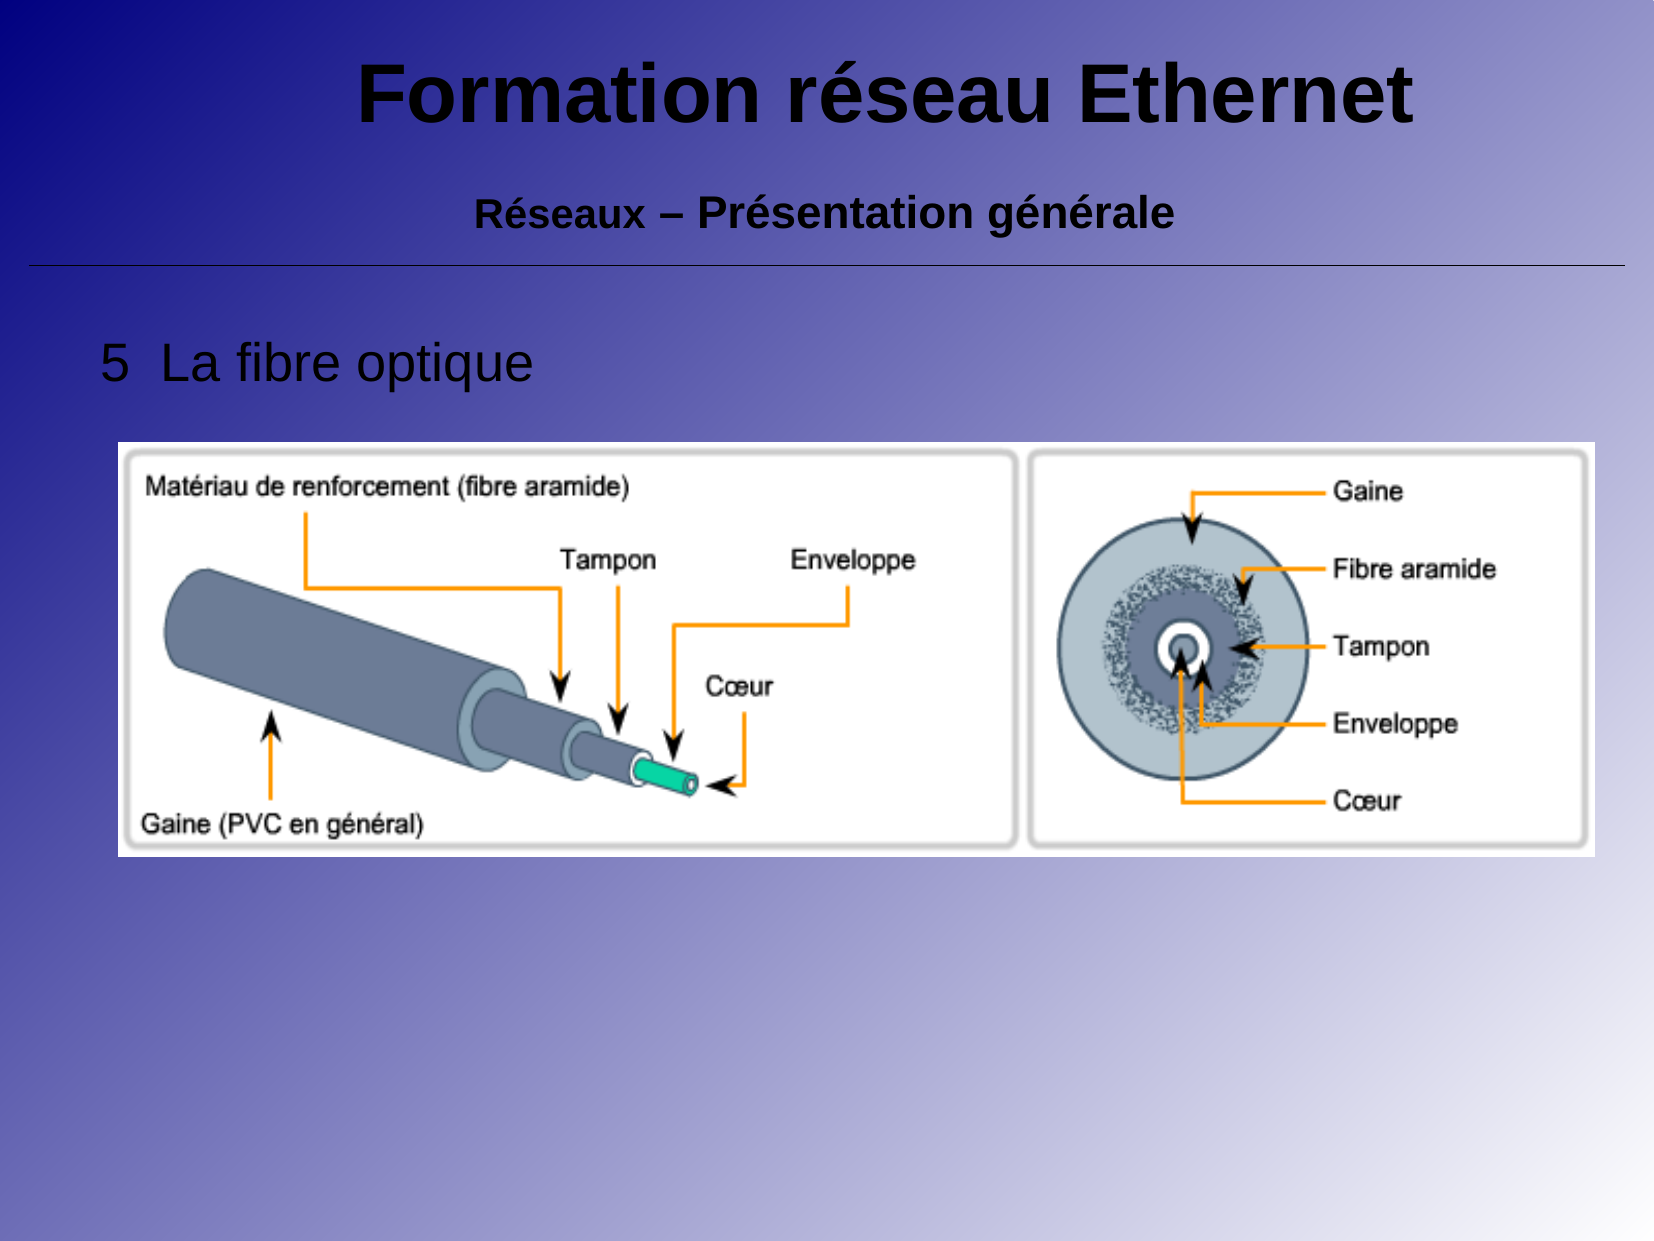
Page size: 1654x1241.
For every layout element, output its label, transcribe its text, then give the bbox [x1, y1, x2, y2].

text_box Réseaux – Présentation générale [29, 266, 1621, 354]
text_box Réseaux – Présentation générale [29, 177, 1621, 265]
picture [118, 442, 1595, 857]
text_box Formation réseau Ethernet [324, 39, 1447, 148]
text_box 5 La fibre optique [85, 324, 566, 401]
